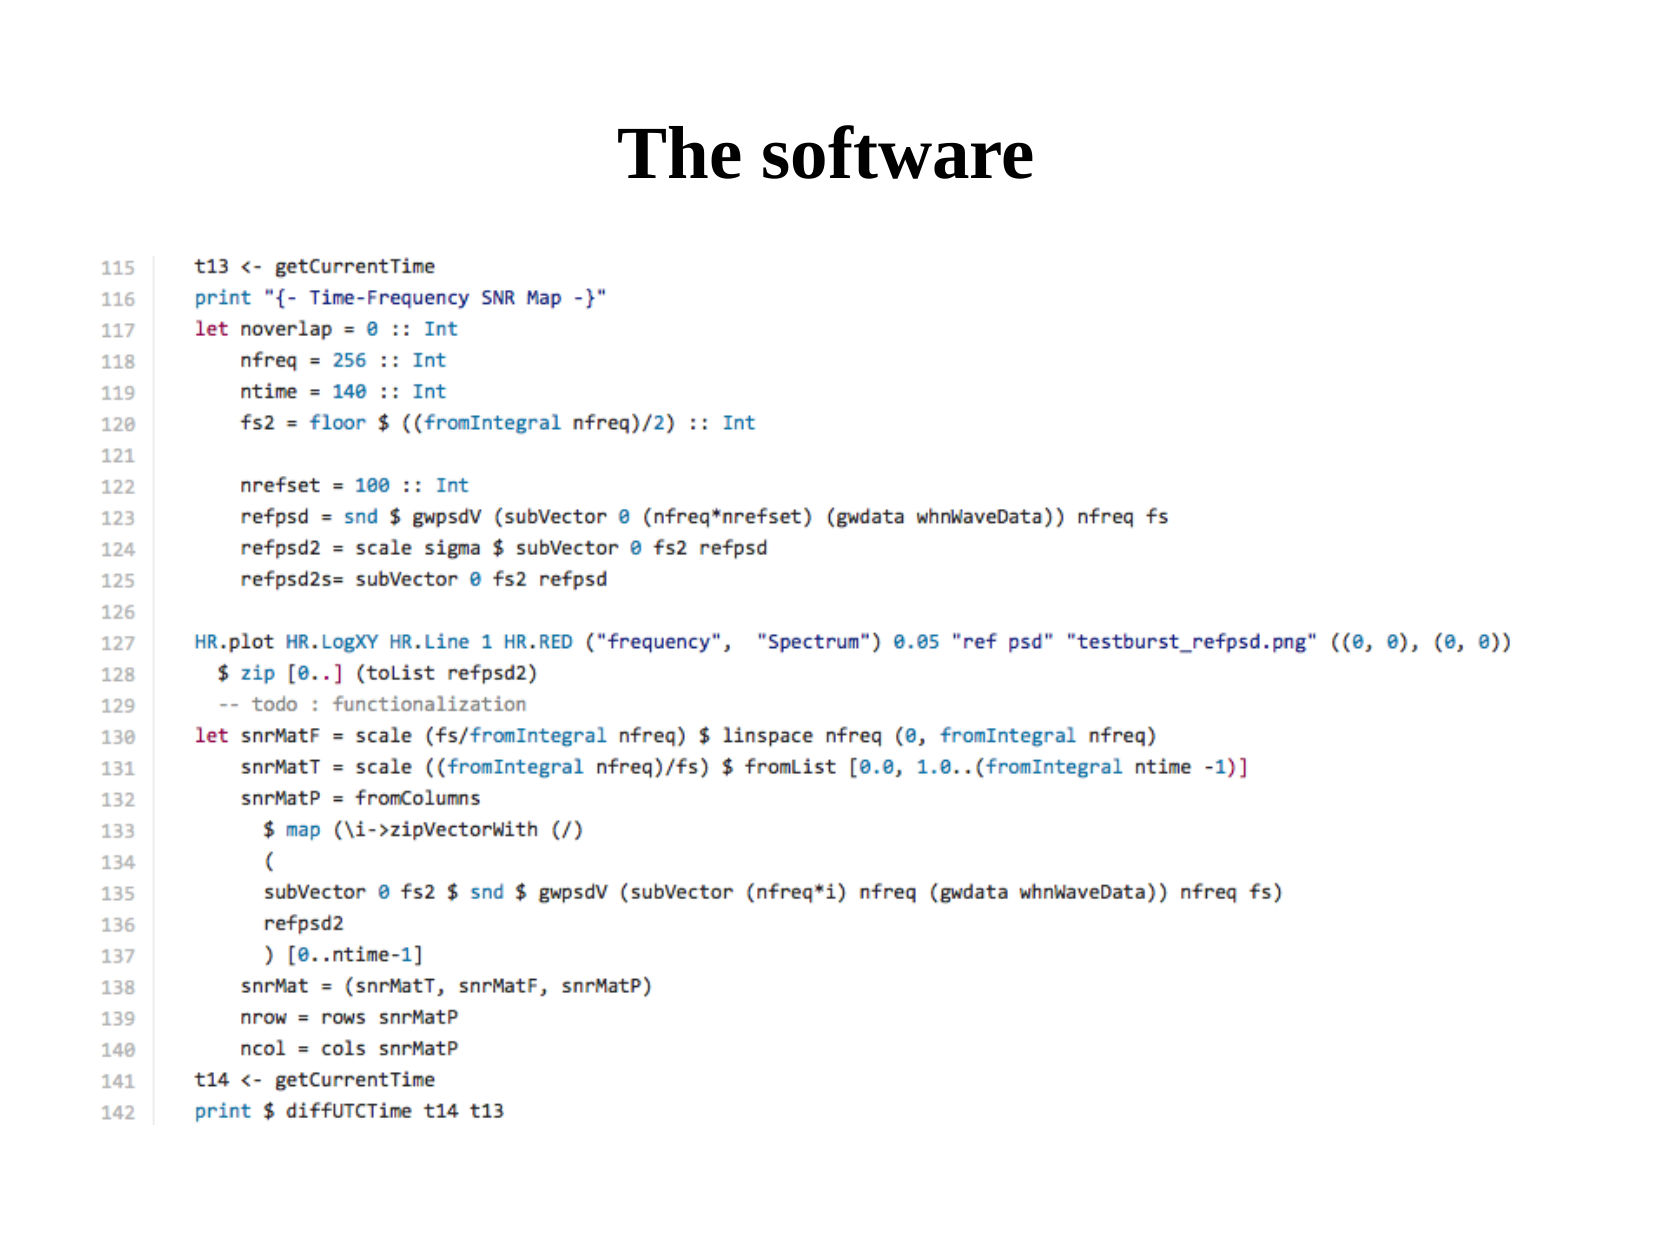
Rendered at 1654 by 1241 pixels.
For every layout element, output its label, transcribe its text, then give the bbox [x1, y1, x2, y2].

title The software [82, 49, 1571, 257]
picture [82, 256, 1543, 1125]
